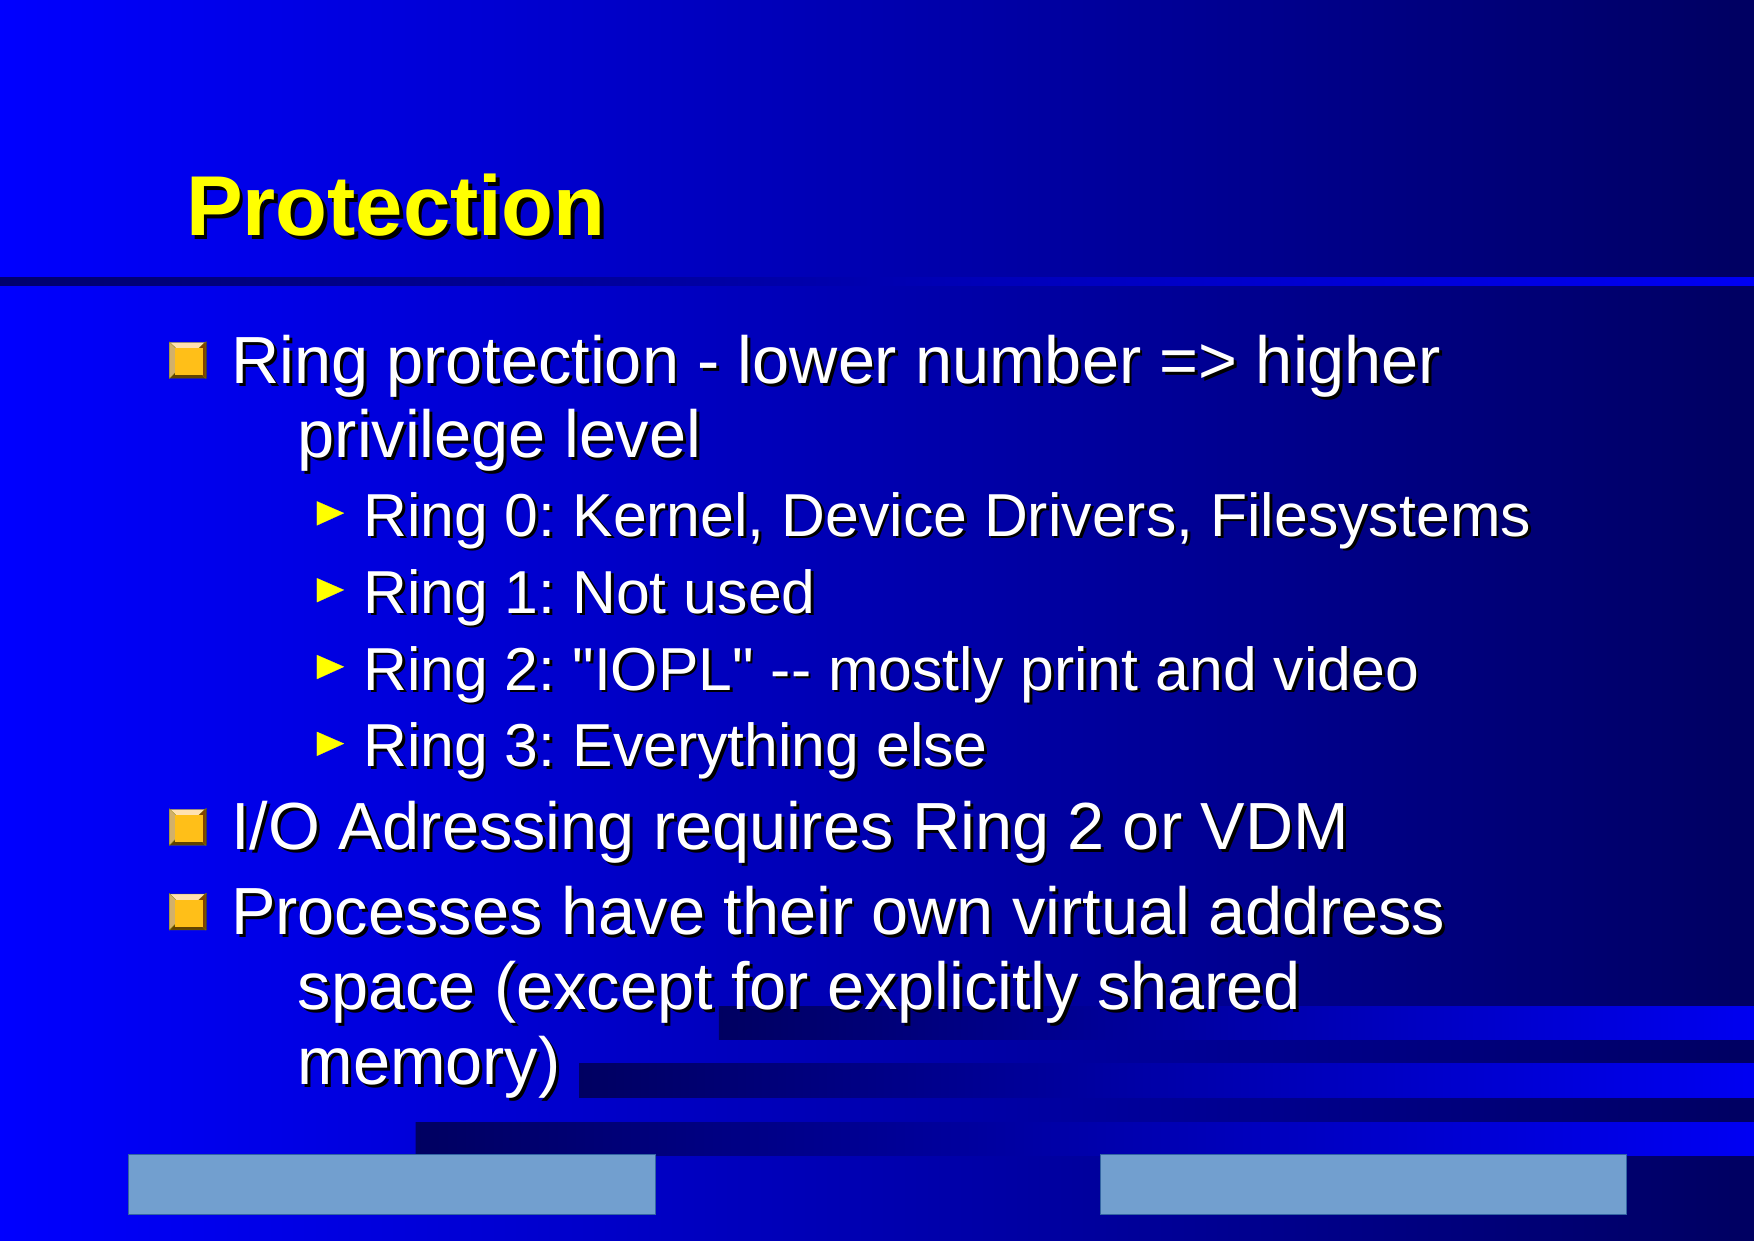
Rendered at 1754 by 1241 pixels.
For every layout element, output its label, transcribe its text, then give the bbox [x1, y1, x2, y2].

text_box Protection [186, 69, 1573, 254]
text_box Ring protection - lower number => higher privilege level Ring 0: Kernel, Device Drivers, Filesystems Ring 1: Not used Ring 2: "IOPL" -- mostly print and video Ring 3: Everything else I/O Adressing requires Ring 2 or VDM Processes have their own virtual address space (except for explicitly shared memory) [164, 322, 1583, 1094]
